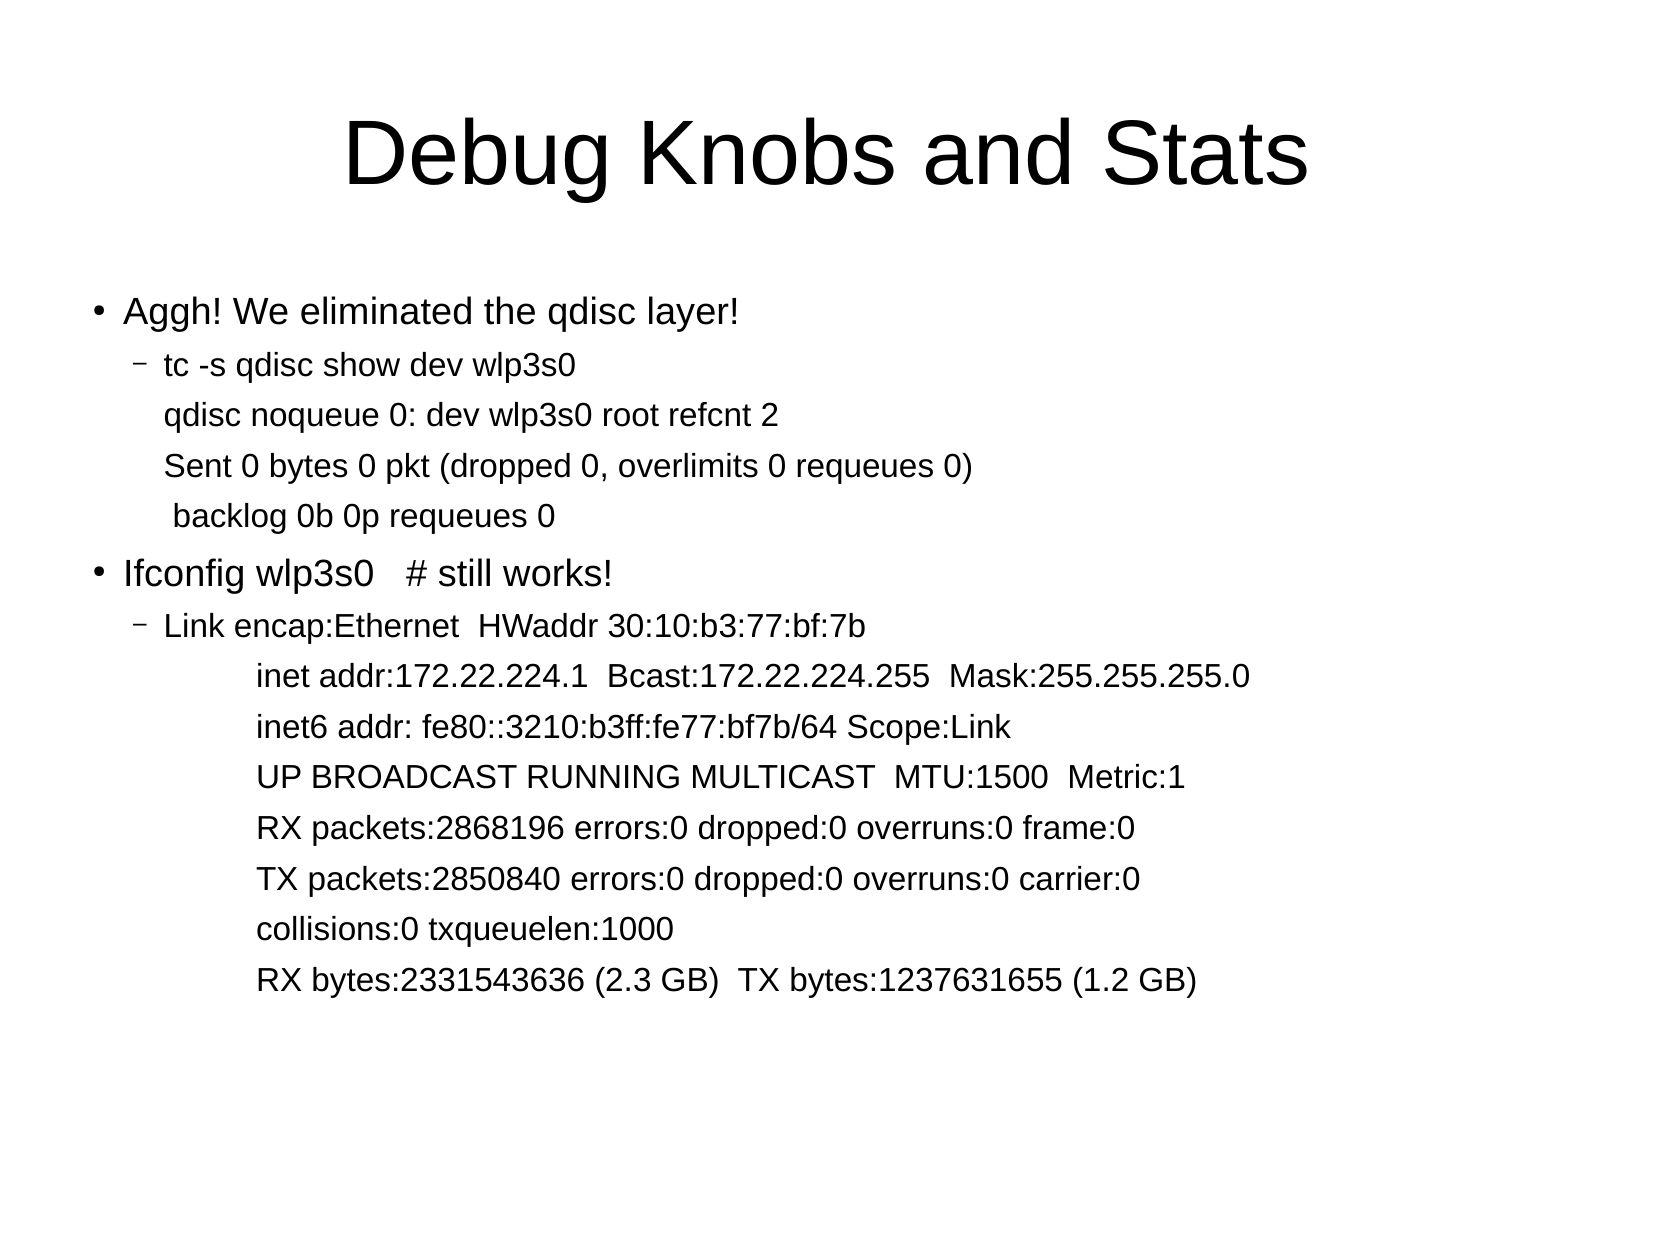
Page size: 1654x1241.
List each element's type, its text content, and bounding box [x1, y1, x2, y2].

list Aggh! We eliminated the qdisc layer! tc -s qdisc show dev wlp3s0 qdisc noqueue 0: dev wlp3s0 root refcnt 2 Sent 0 bytes 0 pkt (dropped 0, overlimits 0 requeues 0) backlog 0b 0p requeues 0 Ifconfig wlp3s0 # still works! Link encap:Ethernet HWaddr 30:10:b3:77:bf:7b inet addr:172.22.224.1 Bcast:172.22.224.255 Mask:255.255.255.0 inet6 addr: fe80::3210:b3ff:fe77:bf7b/64 Scope:Link UP BROADCAST RUNNING MULTICAST MTU:1500 Metric:1 RX packets:2868196 errors:0 dropped:0 overruns:0 frame:0 TX packets:2850840 errors:0 dropped:0 overruns:0 carrier:0 collisions:0 txqueuelen:1000 RX bytes:2331543636 (2.3 GB) TX bytes:1237631655 (1.2 GB) [82, 290, 1571, 1010]
title Debug Knobs and Stats [82, 49, 1571, 257]
